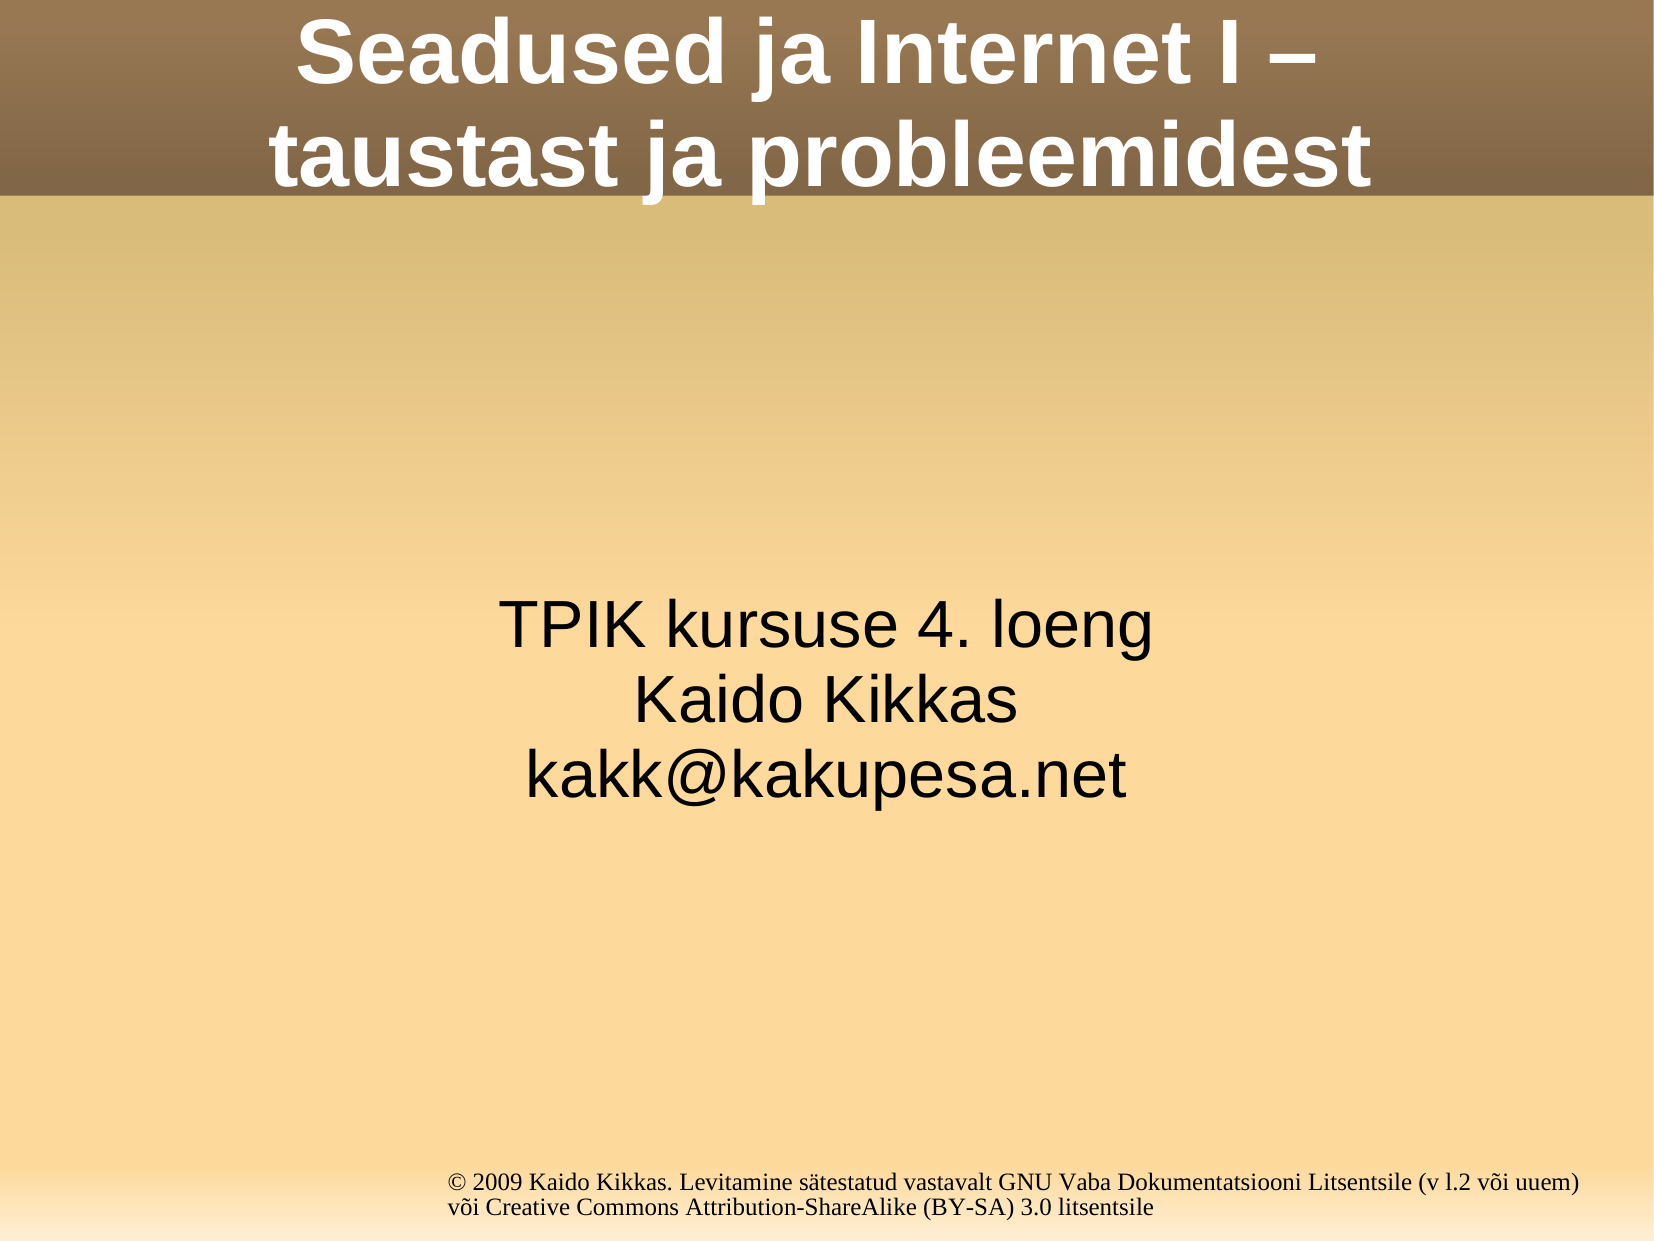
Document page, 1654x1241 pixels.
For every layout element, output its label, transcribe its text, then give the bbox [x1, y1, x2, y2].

subtitle TPIK kursuse 4. loeng Kaido Kikkas kakk@kakupesa.net [82, 297, 1571, 1102]
text_box © 2009 Kaido Kikkas. Levitamine sätestatud vastavalt GNU Vaba Dokumentatsiooni Litsentsile (v l.2 või uuem) või Creative Commons Attribution-ShareAlike (BY-SA) 3.0 litsentsile‏ [447, 1169, 1598, 1198]
title Seadused ja Internet I – taustast ja probleemidest [76, 0, 1565, 208]
picture [0, 0, 1654, 1241]
